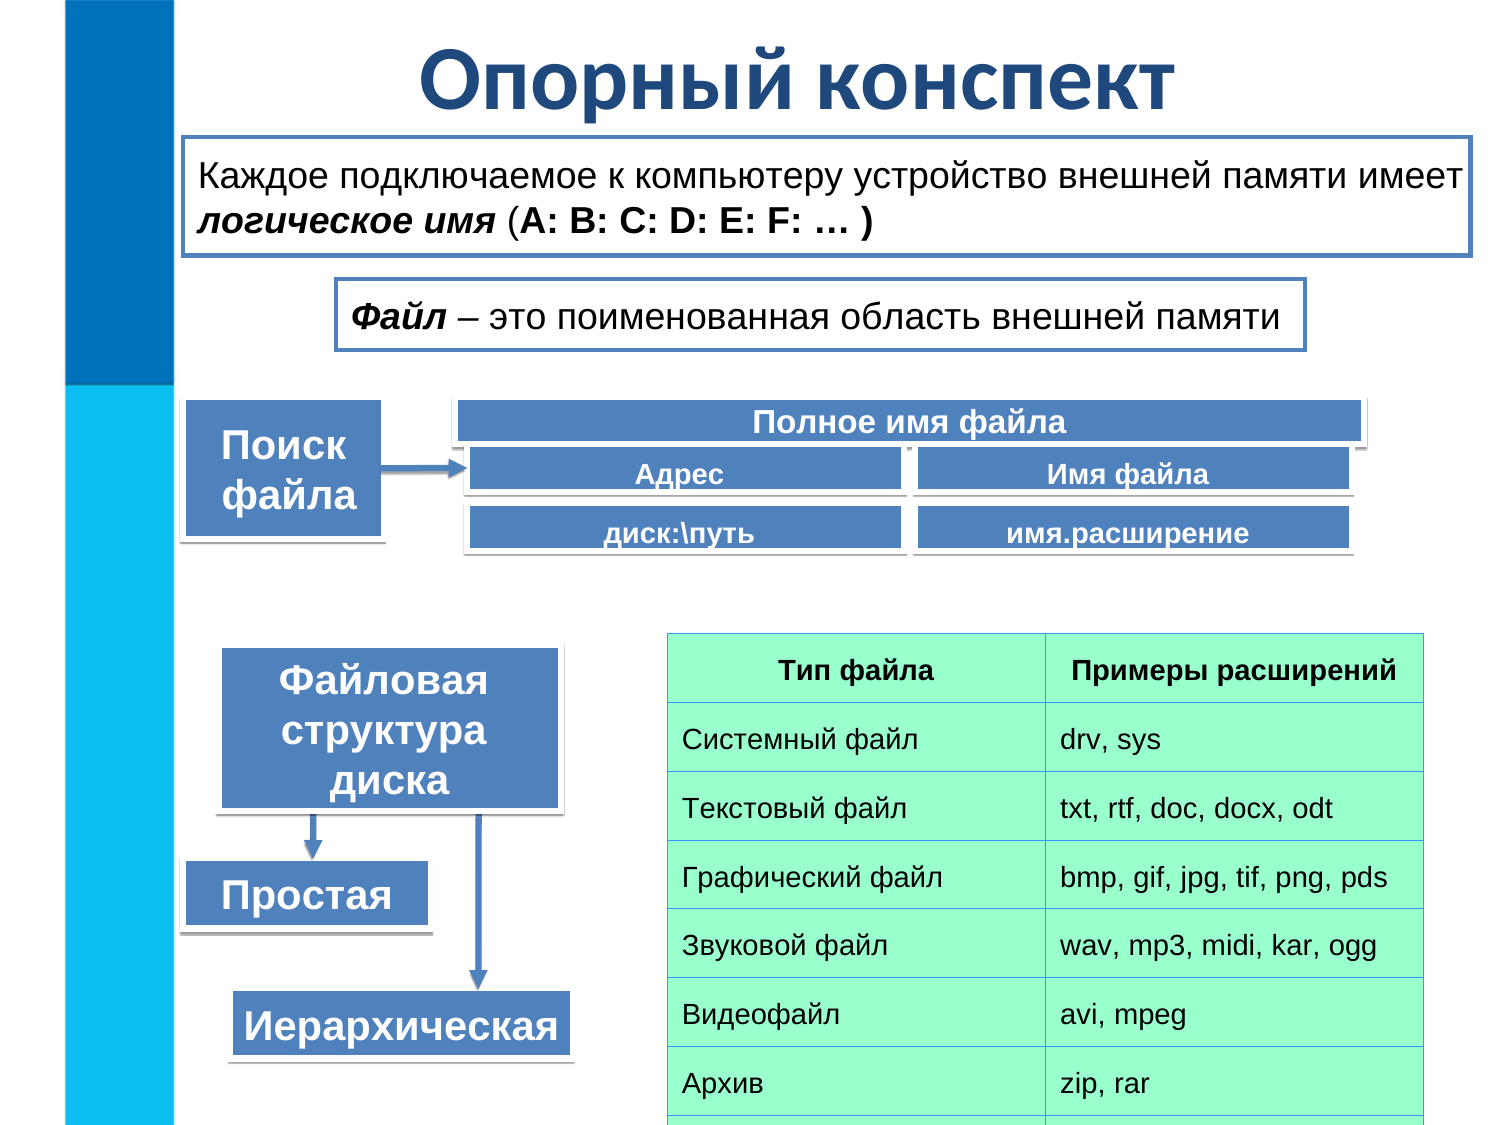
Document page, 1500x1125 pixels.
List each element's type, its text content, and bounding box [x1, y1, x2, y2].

table_header Примеры расширений [1046, 634, 1423, 702]
text_box Имя файла [915, 444, 1353, 492]
text_box Опорный конспект [171, 30, 1425, 135]
table_cell zip, rar [1046, 1047, 1423, 1115]
text_box Иерархическая [230, 987, 573, 1059]
text_box Полное имя файла [454, 397, 1365, 445]
table_cell Архив [668, 1047, 1045, 1115]
text_box диск:\путь [466, 503, 904, 551]
table_cell xls, ods [1046, 1116, 1423, 1125]
text_box Файловая структура диска [218, 645, 561, 811]
text_box Файл – это поименованная область внешней памяти [336, 278, 1306, 351]
table_header Тип файла [668, 634, 1045, 702]
text_box Простая [183, 857, 431, 929]
table_cell Графический файл [668, 841, 1045, 908]
text_box имя.расширение [915, 503, 1353, 551]
table_cell avi, mpeg [1046, 978, 1423, 1046]
table_cell txt, rtf, doc, docx, odt [1046, 772, 1423, 840]
table_cell drv, sys [1046, 703, 1423, 771]
text_box Адрес [466, 444, 904, 492]
table_cell Текстовый файл [668, 772, 1045, 840]
table_cell wav, mp3, midi, kar, ogg [1046, 909, 1423, 977]
table_cell Видеофайл [668, 978, 1045, 1046]
picture [0, 0, 1500, 1125]
table_cell bmp, gif, jpg, tif, png, pds [1046, 841, 1423, 908]
text_box Каждое подключаемое к компьютеру устройство внешней памяти имеет логическое имя (A: B: C: D: E: F: … ) [183, 137, 1471, 256]
table_cell Звуковой файл [668, 909, 1045, 977]
table_cell Системный файл [668, 703, 1045, 771]
table_cell Электронная таблица [668, 1116, 1045, 1125]
text_box Поиск файла [183, 397, 384, 539]
